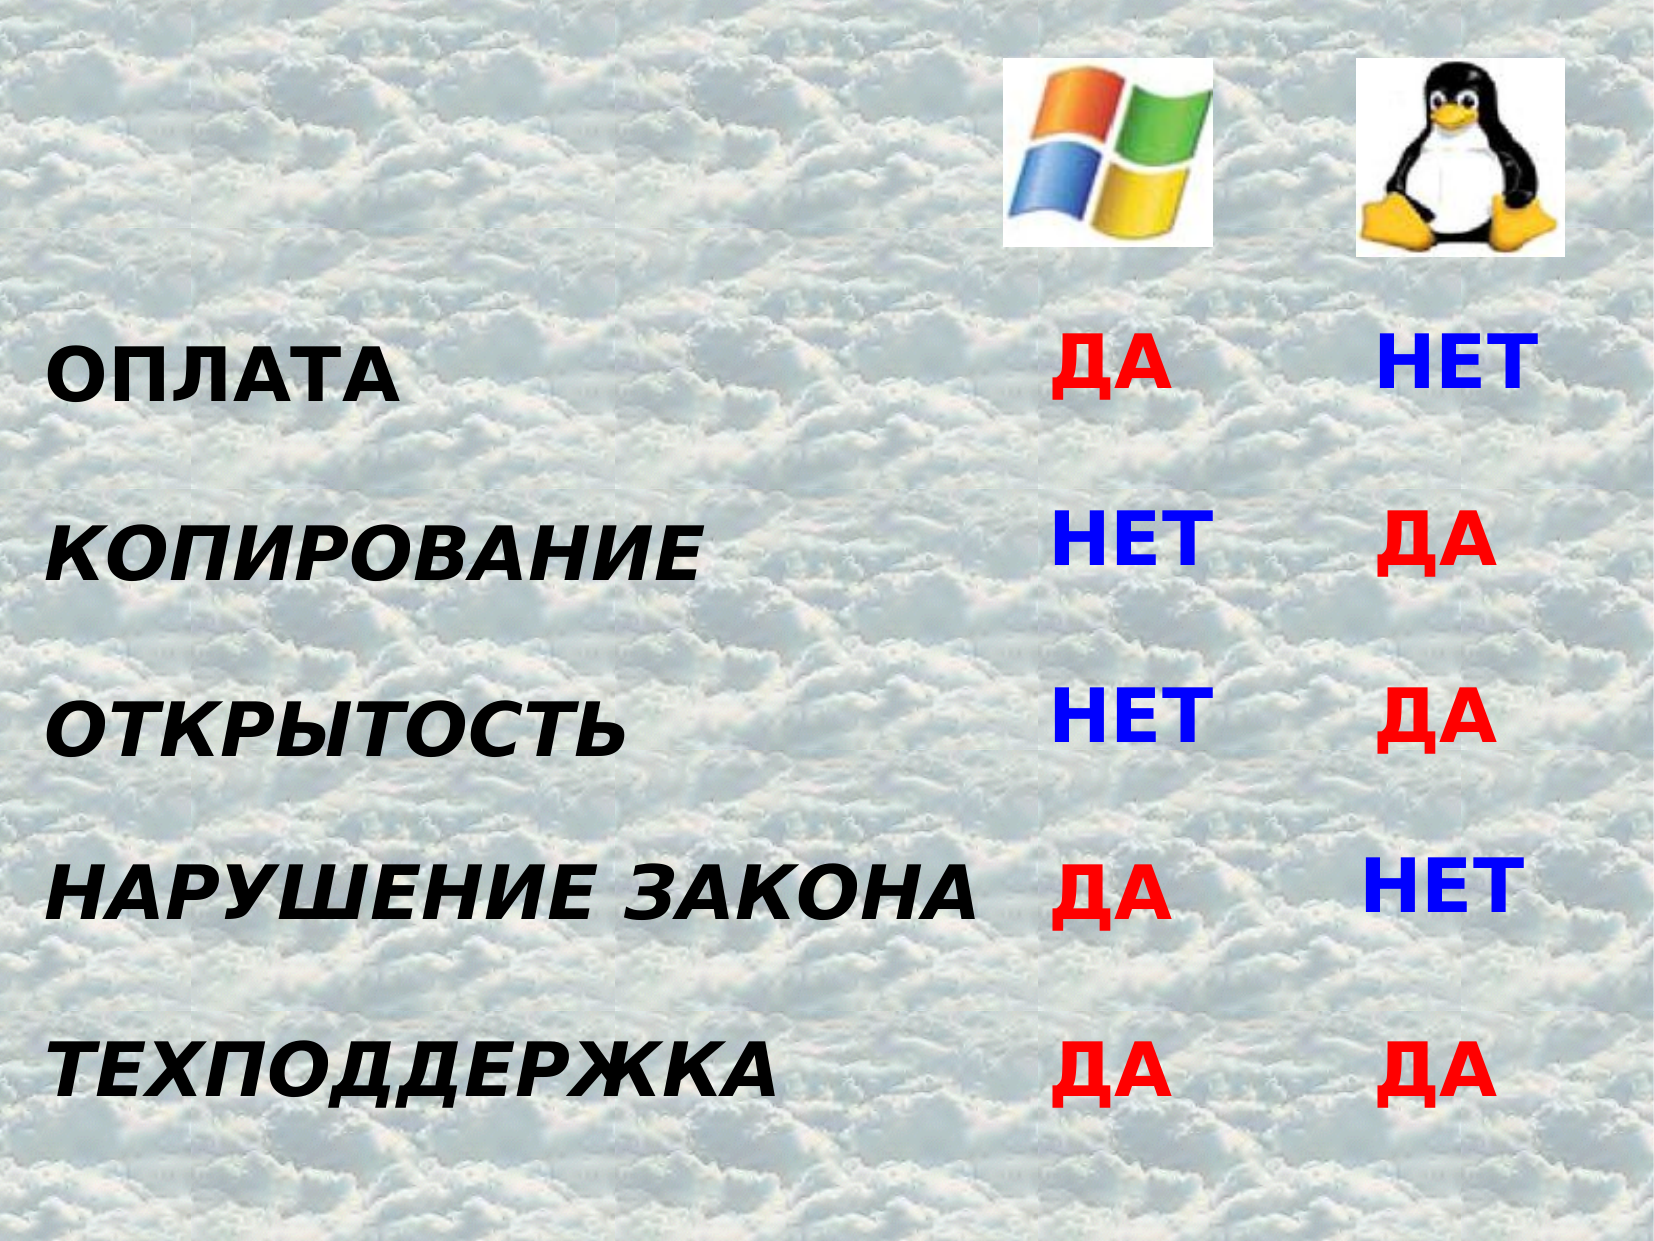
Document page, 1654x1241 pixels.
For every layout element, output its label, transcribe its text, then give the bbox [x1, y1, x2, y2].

picture [0, 0, 1654, 1241]
text_box ДА [1033, 311, 1211, 414]
text_box ДА [1033, 842, 1211, 945]
text_box ТЕХПОДДЕРЖКА [29, 1019, 827, 1123]
text_box НЕТ [1358, 311, 1595, 414]
text_box НАРУШЕНИЕ ЗАКОНА [29, 842, 1004, 945]
text_box НЕТ [1033, 665, 1270, 768]
text_box ОПЛАТА [29, 324, 502, 427]
text_box НЕТ [1033, 488, 1270, 591]
text_box ДА [1033, 1019, 1211, 1123]
text_box ДА [1358, 1019, 1536, 1123]
text_box ДА [1358, 488, 1536, 591]
text_box НЕТ [1344, 835, 1581, 938]
text_box КОПИРОВАНИЕ [29, 504, 768, 607]
text_box ДА [1358, 665, 1536, 768]
text_box ОТКРЫТОСТЬ [29, 679, 680, 782]
